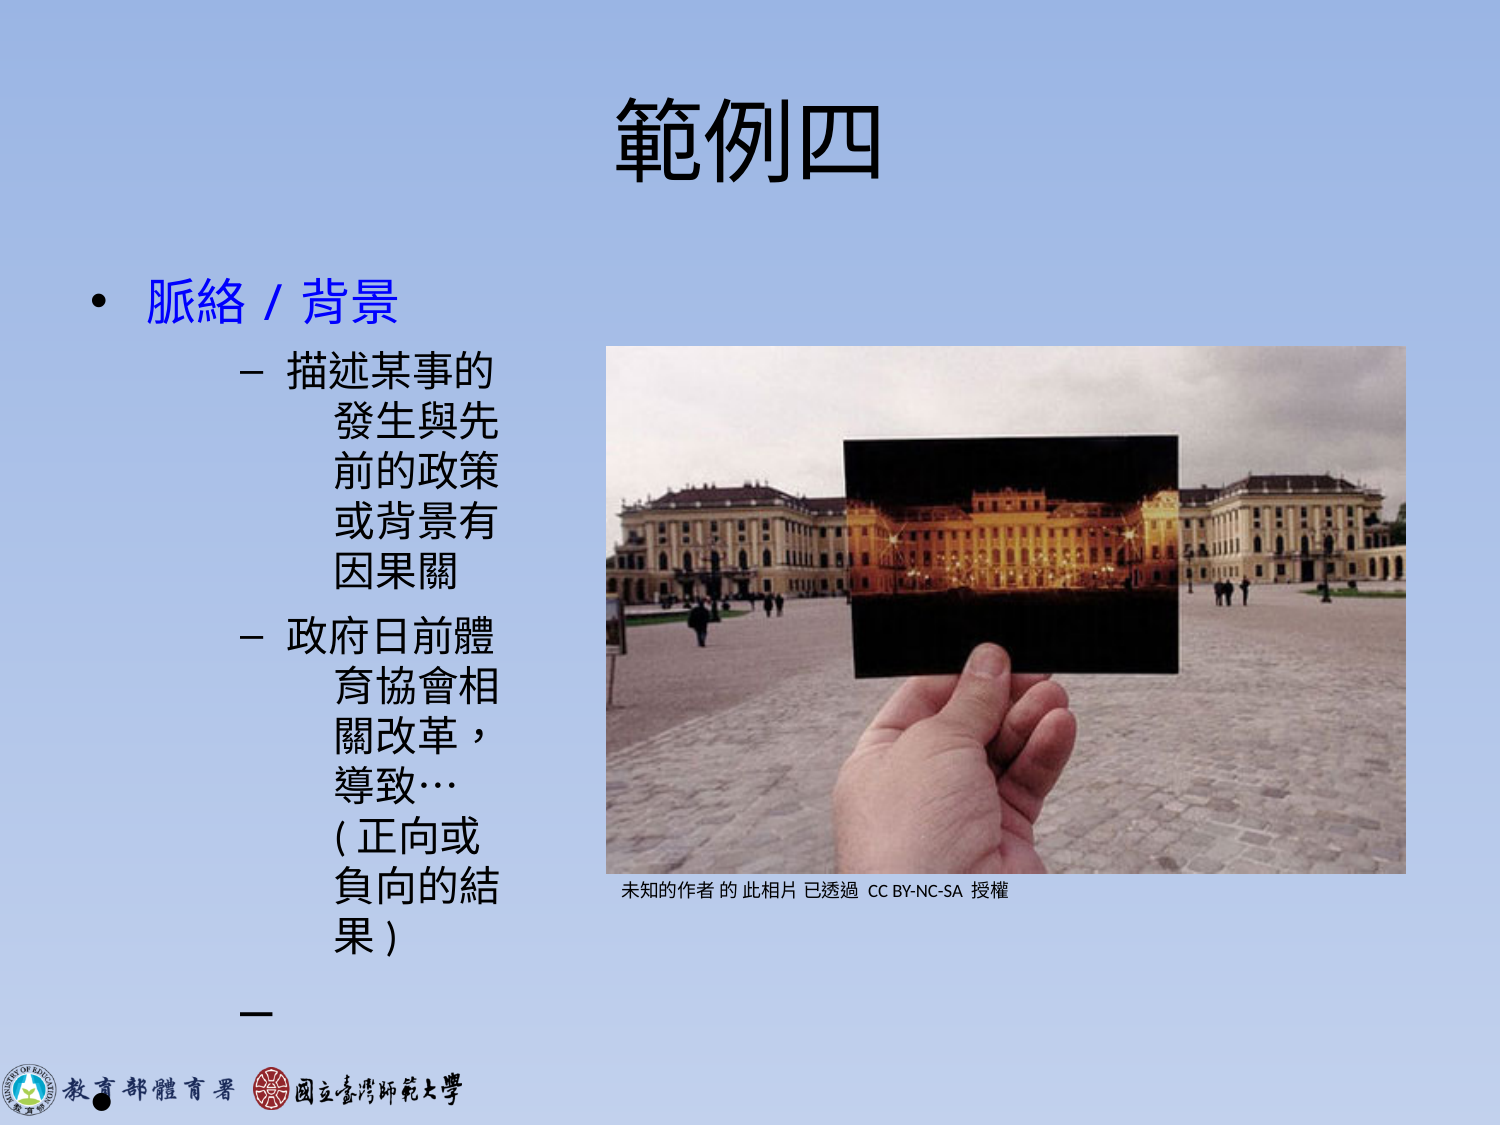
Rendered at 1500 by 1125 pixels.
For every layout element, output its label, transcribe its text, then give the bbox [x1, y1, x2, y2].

picture [606, 346, 1406, 870]
title 範例四 [75, 45, 1426, 233]
list 脈絡/背景 描述某事的發生與先前的政策或背景有因果關 政府日前體育協會相關改革，導致…(正向或負向的結果) [75, 262, 524, 1005]
text_box 未知的作者 的 此相片 已透過 CC BY-NC-SA 授權 [606, 870, 1406, 909]
